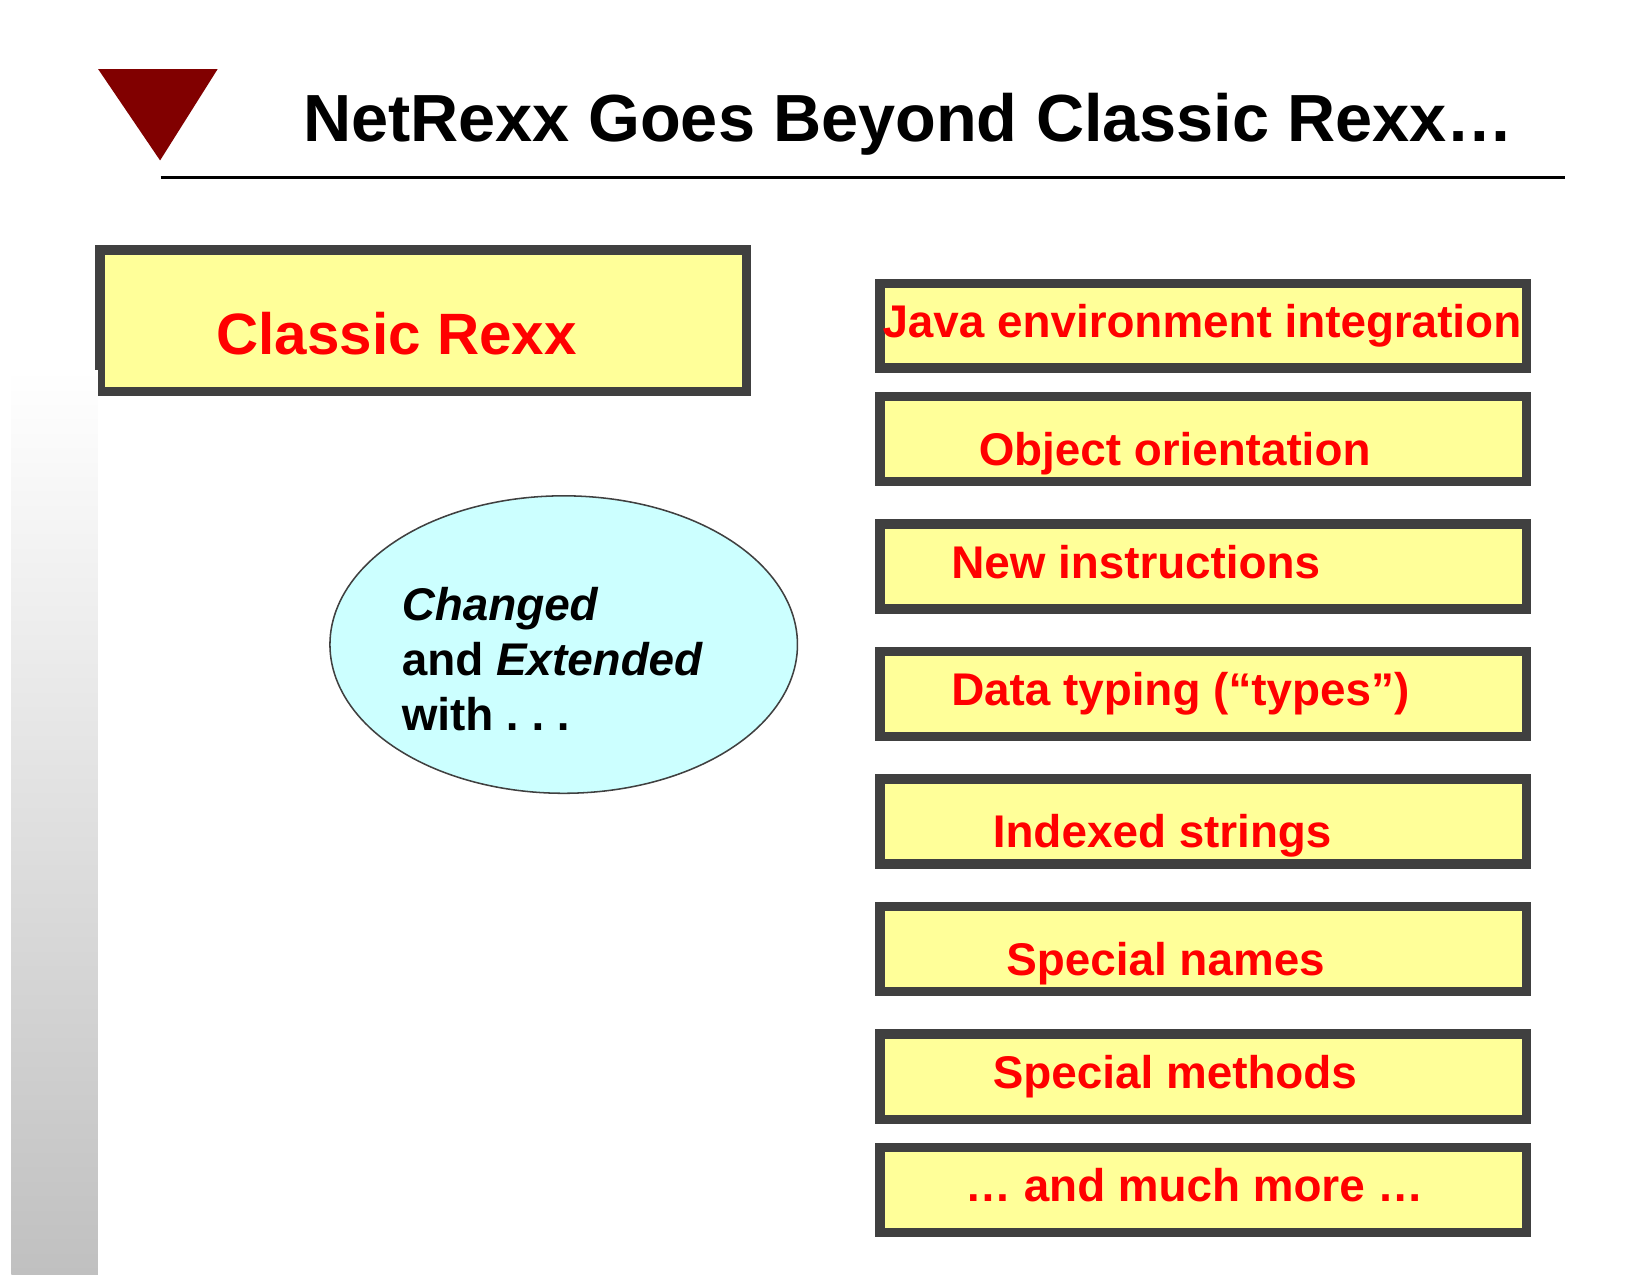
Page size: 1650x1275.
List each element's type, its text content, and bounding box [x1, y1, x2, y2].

text_box Data typing (“types”) [934, 651, 1427, 724]
text_box [879, 651, 1527, 737]
text_box [329, 495, 798, 794]
text_box [879, 906, 1527, 992]
text_box [879, 779, 1527, 864]
text_box Special methods [976, 1034, 1374, 1106]
text_box NetRexx Goes Beyond Classic Rexx… [286, 66, 1532, 164]
text_box [879, 356, 1527, 369]
text_box [879, 396, 1527, 482]
text_box Special names [989, 920, 1342, 993]
text_box Indexed strings [976, 793, 1349, 866]
text_box New instructions [934, 524, 1338, 597]
text_box Classic Rexx [200, 287, 594, 375]
text_box Java environment integration [865, 283, 1539, 356]
text_box [11, 249, 747, 1275]
text_box Object orientation [962, 410, 1388, 483]
text_box Changed and Extended with . . . [385, 566, 720, 749]
text_box [879, 1034, 1527, 1120]
text_box [879, 1147, 1527, 1233]
text_box [879, 524, 1527, 610]
text_box [98, 69, 218, 161]
text_box … and much more … [948, 1147, 1441, 1220]
